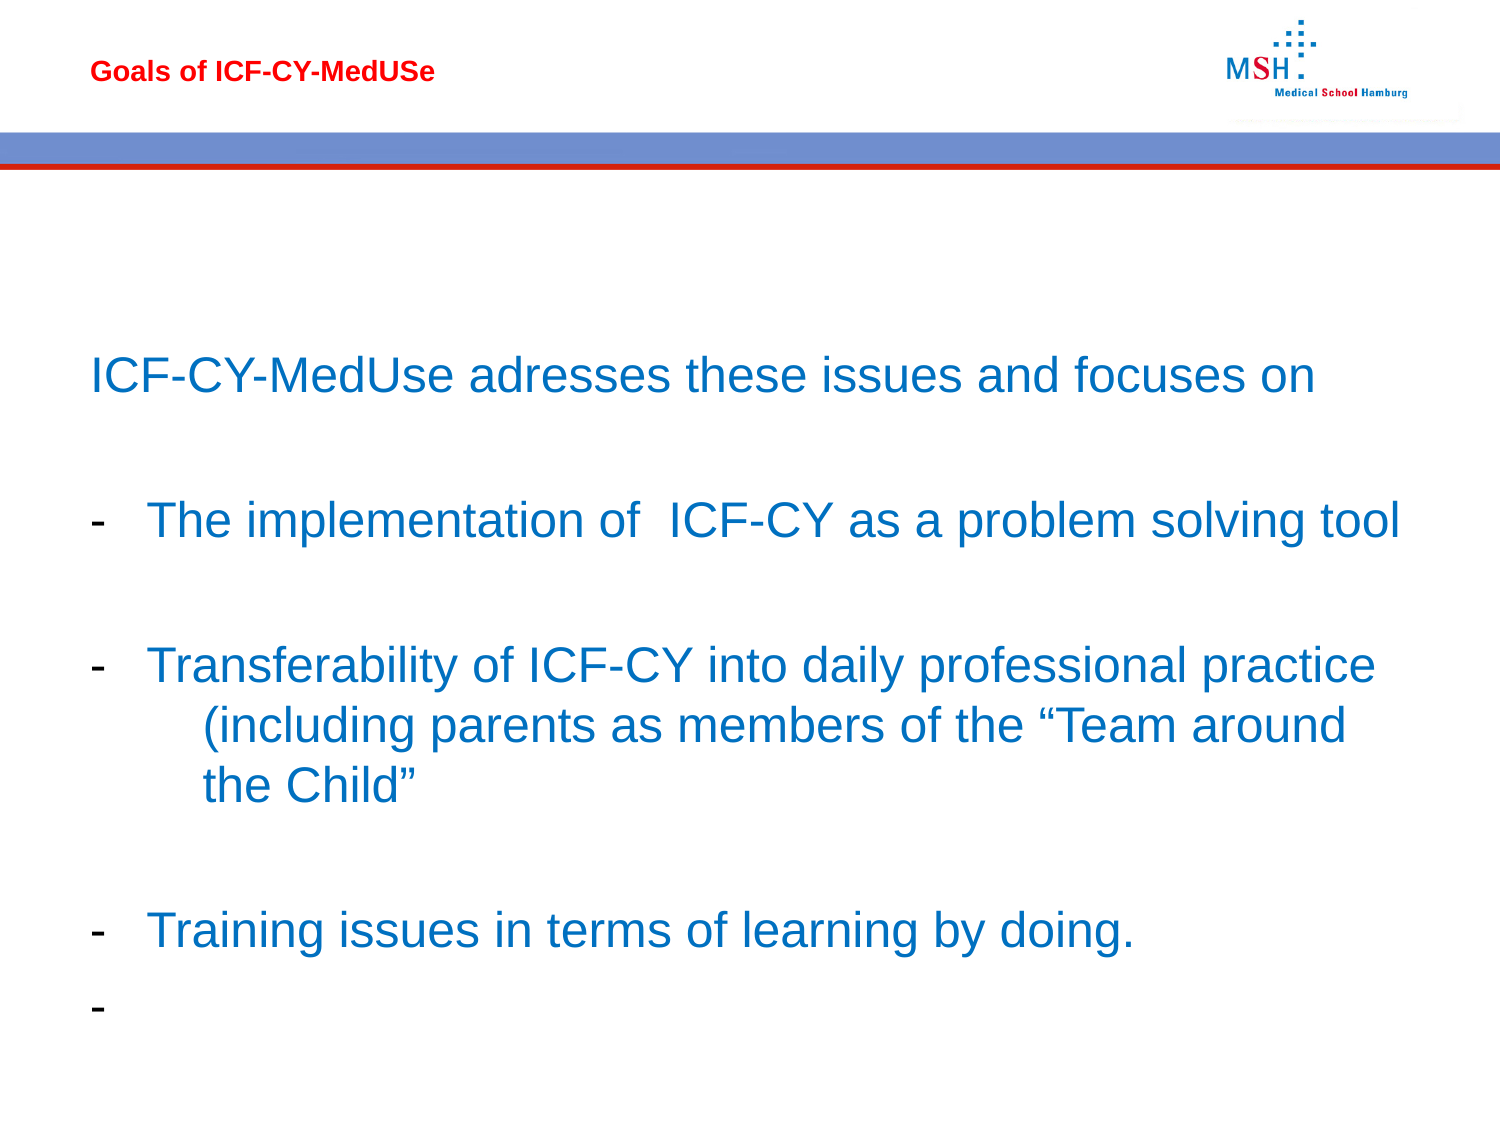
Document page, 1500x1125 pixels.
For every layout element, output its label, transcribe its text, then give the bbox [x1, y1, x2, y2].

list ICF-CY-MedUse adresses these issues and focuses on The implementation of ICF-CY as a problem solving tool Transferability of ICF-CY into daily professional practice (including parents as members of the “Team around the Child” Training issues in terms of learning by doing. [75, 262, 1426, 1005]
title Goals of ICF-CY-MedUSe [75, 45, 1196, 129]
